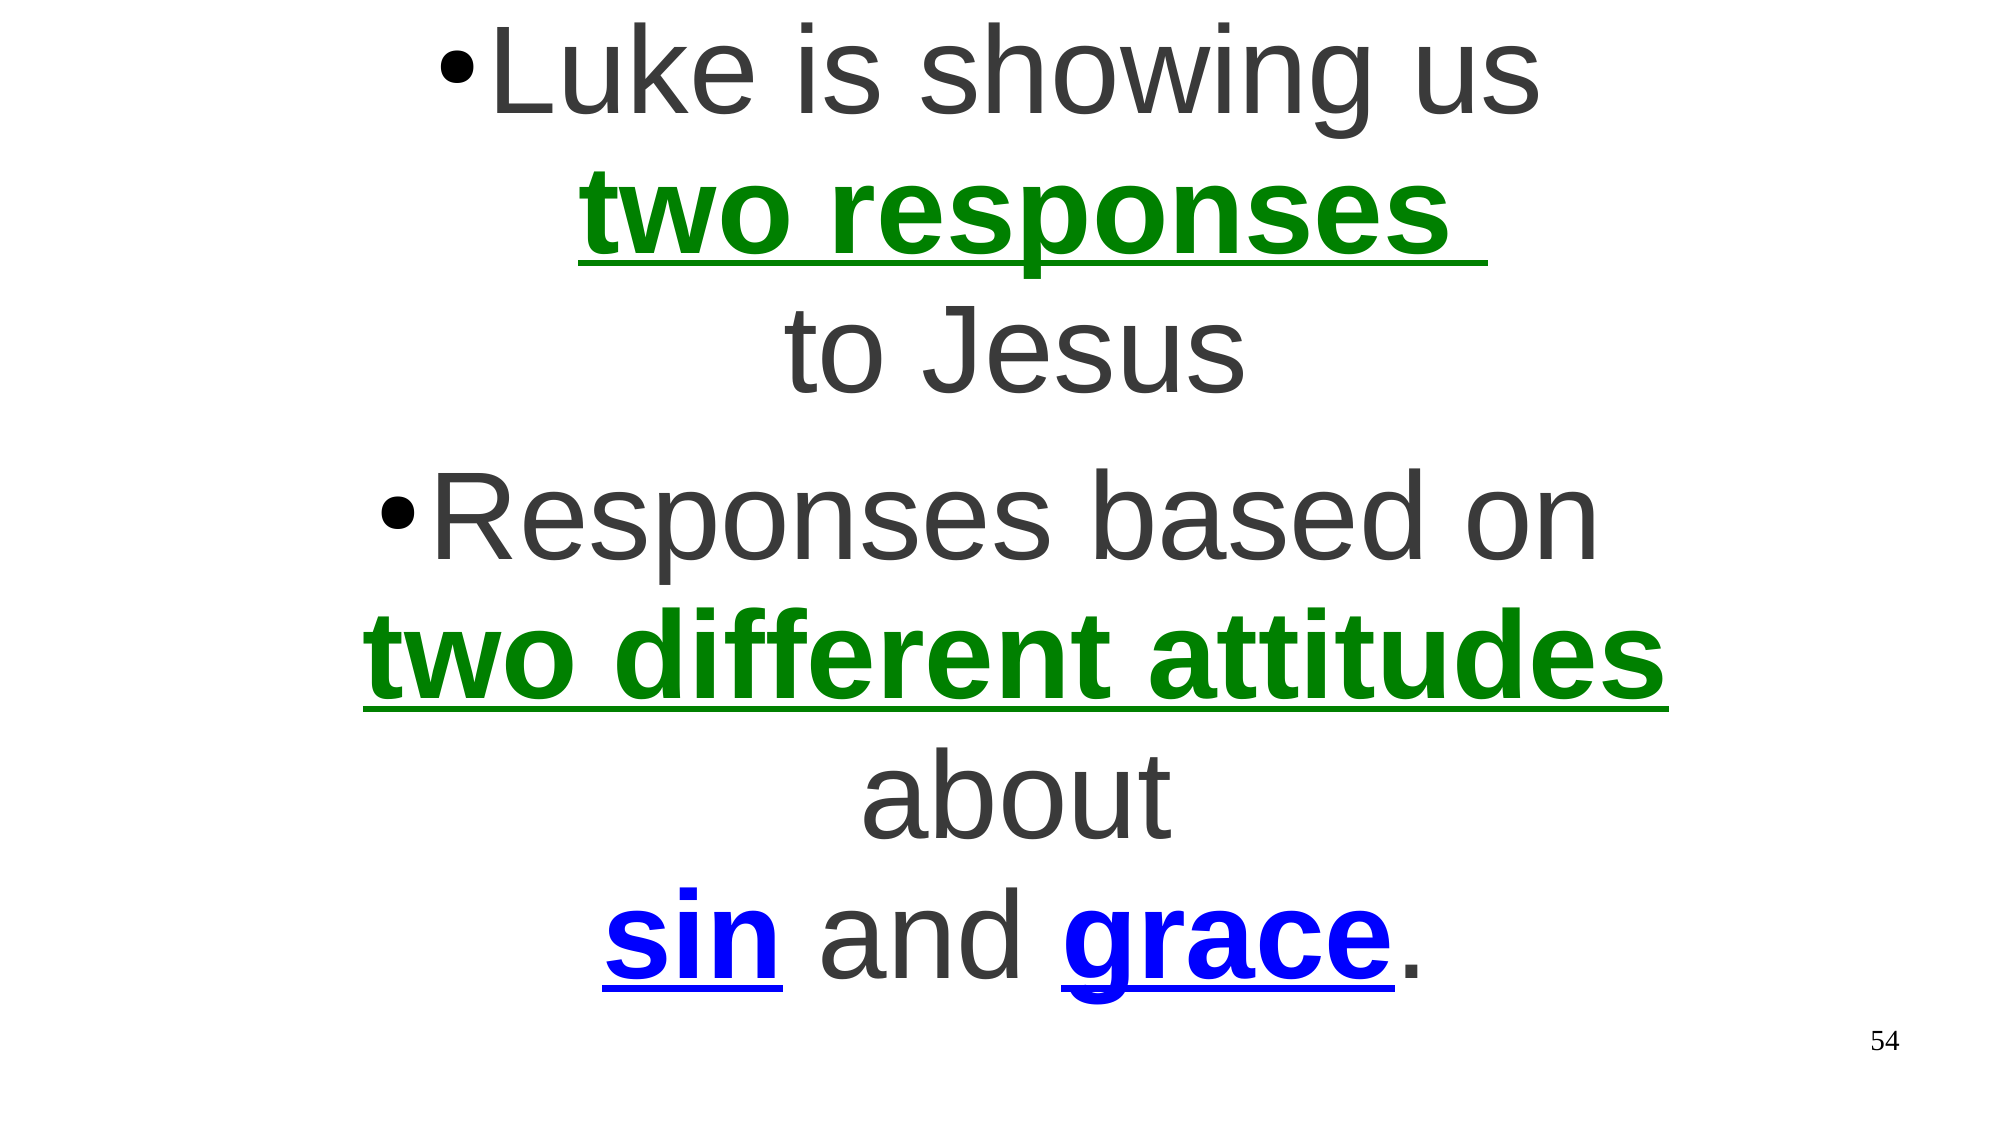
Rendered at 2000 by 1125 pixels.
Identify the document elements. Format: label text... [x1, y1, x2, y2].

list Luke is showing us two responses to Jesus Responses based on two different attitudes about sin and grace. [0, 0, 1996, 1123]
